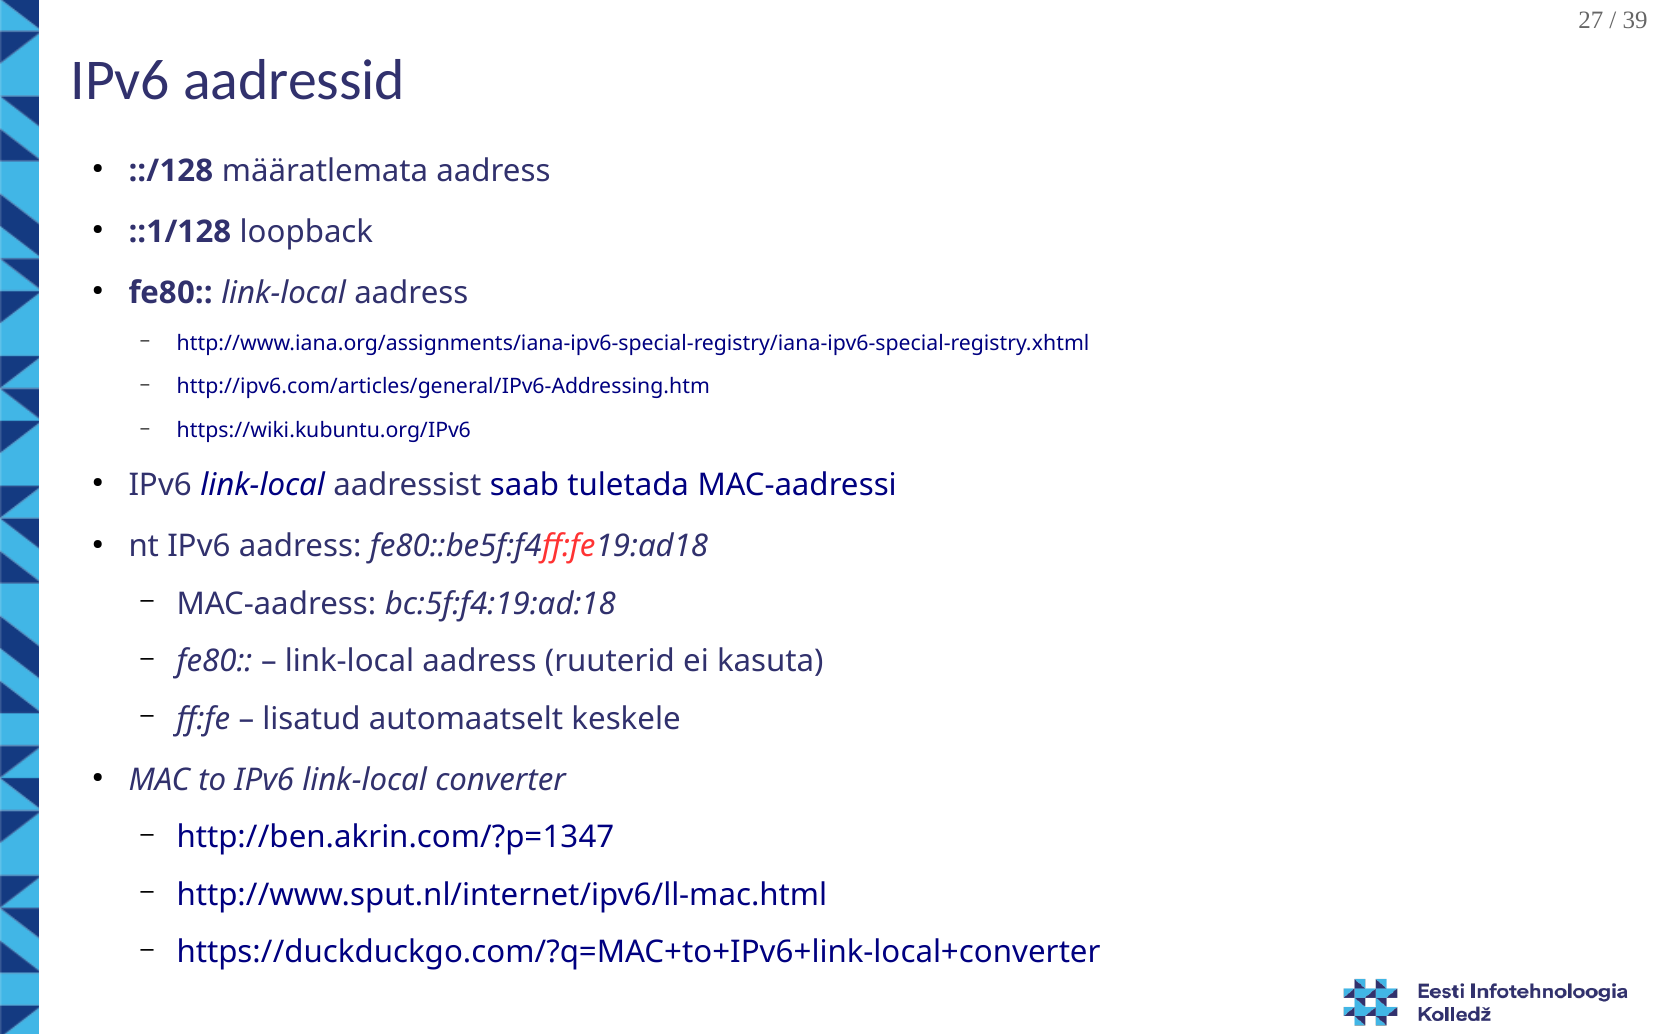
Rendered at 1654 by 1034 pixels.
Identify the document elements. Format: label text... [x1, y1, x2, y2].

list ::/128 määratlemata aadress ::1/128 loopback fe80:: link-local aadress http://www.iana.org/assignments/iana-ipv6-special-registry/iana-ipv6-special-registry.xhtml http://ipv6.com/articles/general/IPv6-Addressing.htm https://wiki.kubuntu.org/IPv6 IPv6 link-local aadressist saab tuletada MAC-aadressi nt IPv6 aadress: fe80::be5f:f4ff:fe19:ad18 MAC-aadress: bc:5f:f4:19:ad:18 fe80:: – link-local aadress (ruuterid ei kasuta) ff:fe – lisatud automaatselt keskele MAC to IPv6 link-local converter http://ben.akrin.com/?p=1347 http://www.sput.nl/internet/ipv6/ll-mac.html https://duckduckgo.com/?q=MAC+to+IPv6+link-local+converter [80, 147, 1536, 975]
title IPv6 aadressid [70, 41, 1630, 130]
